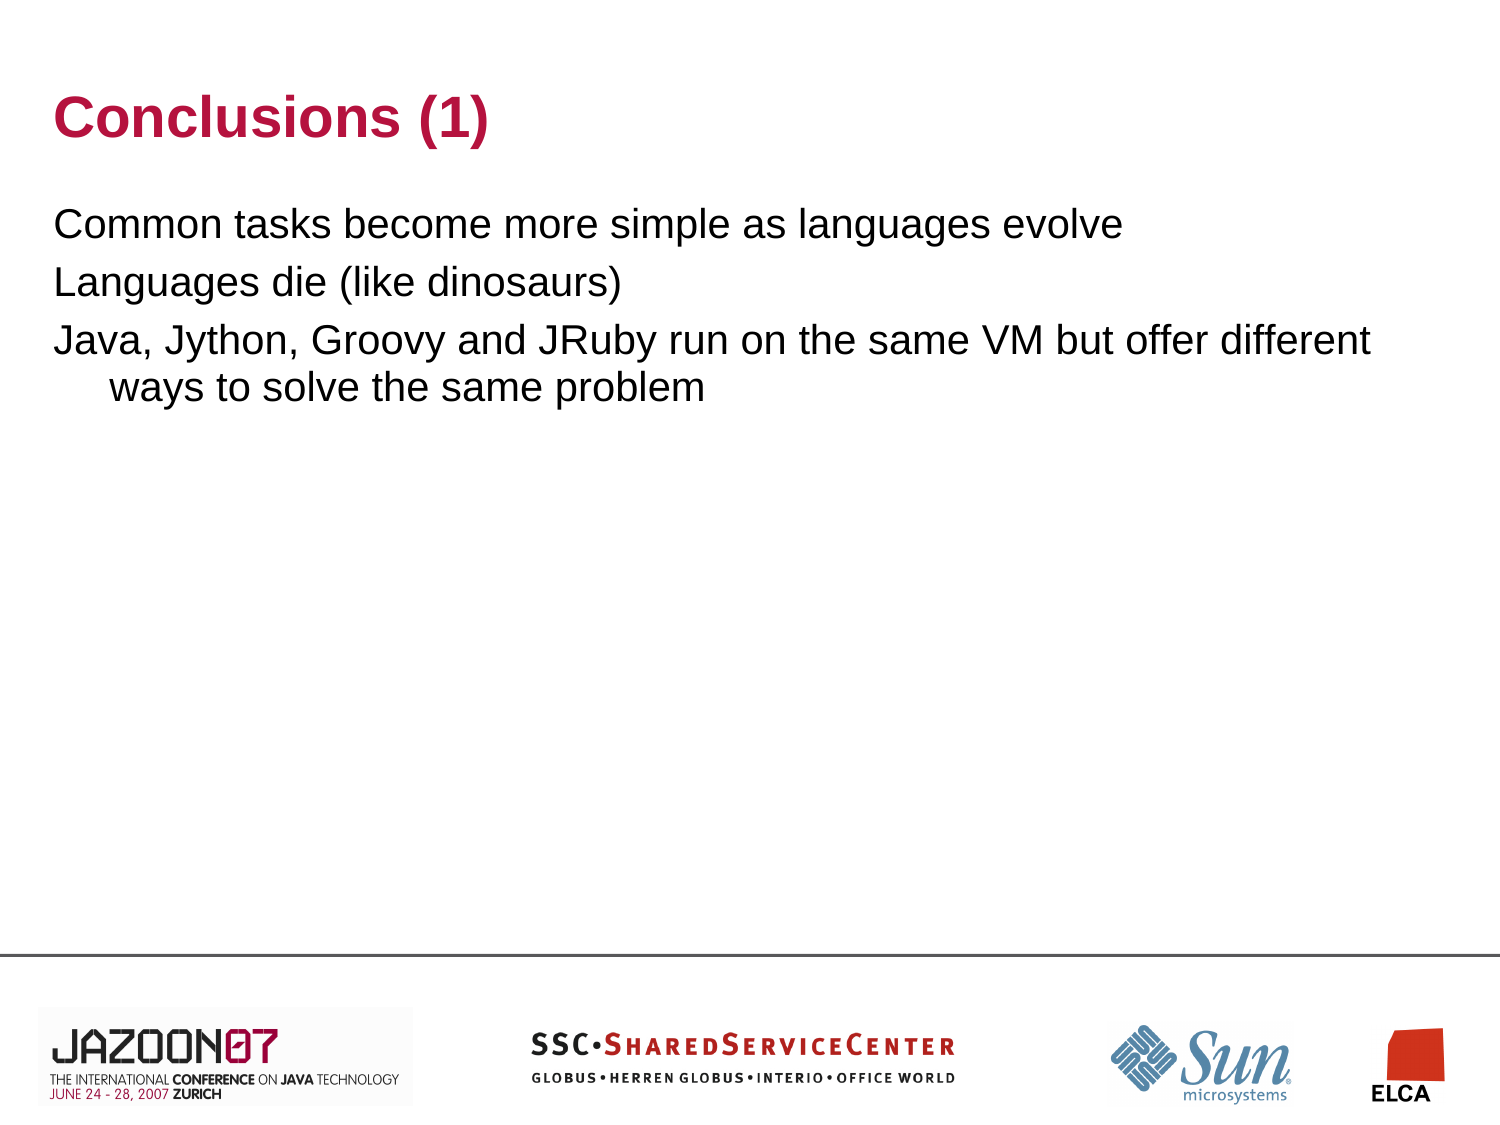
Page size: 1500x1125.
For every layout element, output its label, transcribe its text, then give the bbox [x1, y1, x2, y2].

picture [1370, 1025, 1446, 1105]
title Conclusions (1) [53, 59, 1447, 185]
picture [531, 1032, 955, 1083]
picture [38, 1007, 413, 1106]
list Common tasks become more simple as languages evolve Languages die (like dinosaurs) Java, Jython, Groovy and JRuby run on the same VM but offer different ways to solve the same problem [53, 200, 1447, 947]
picture [1107, 1021, 1294, 1107]
